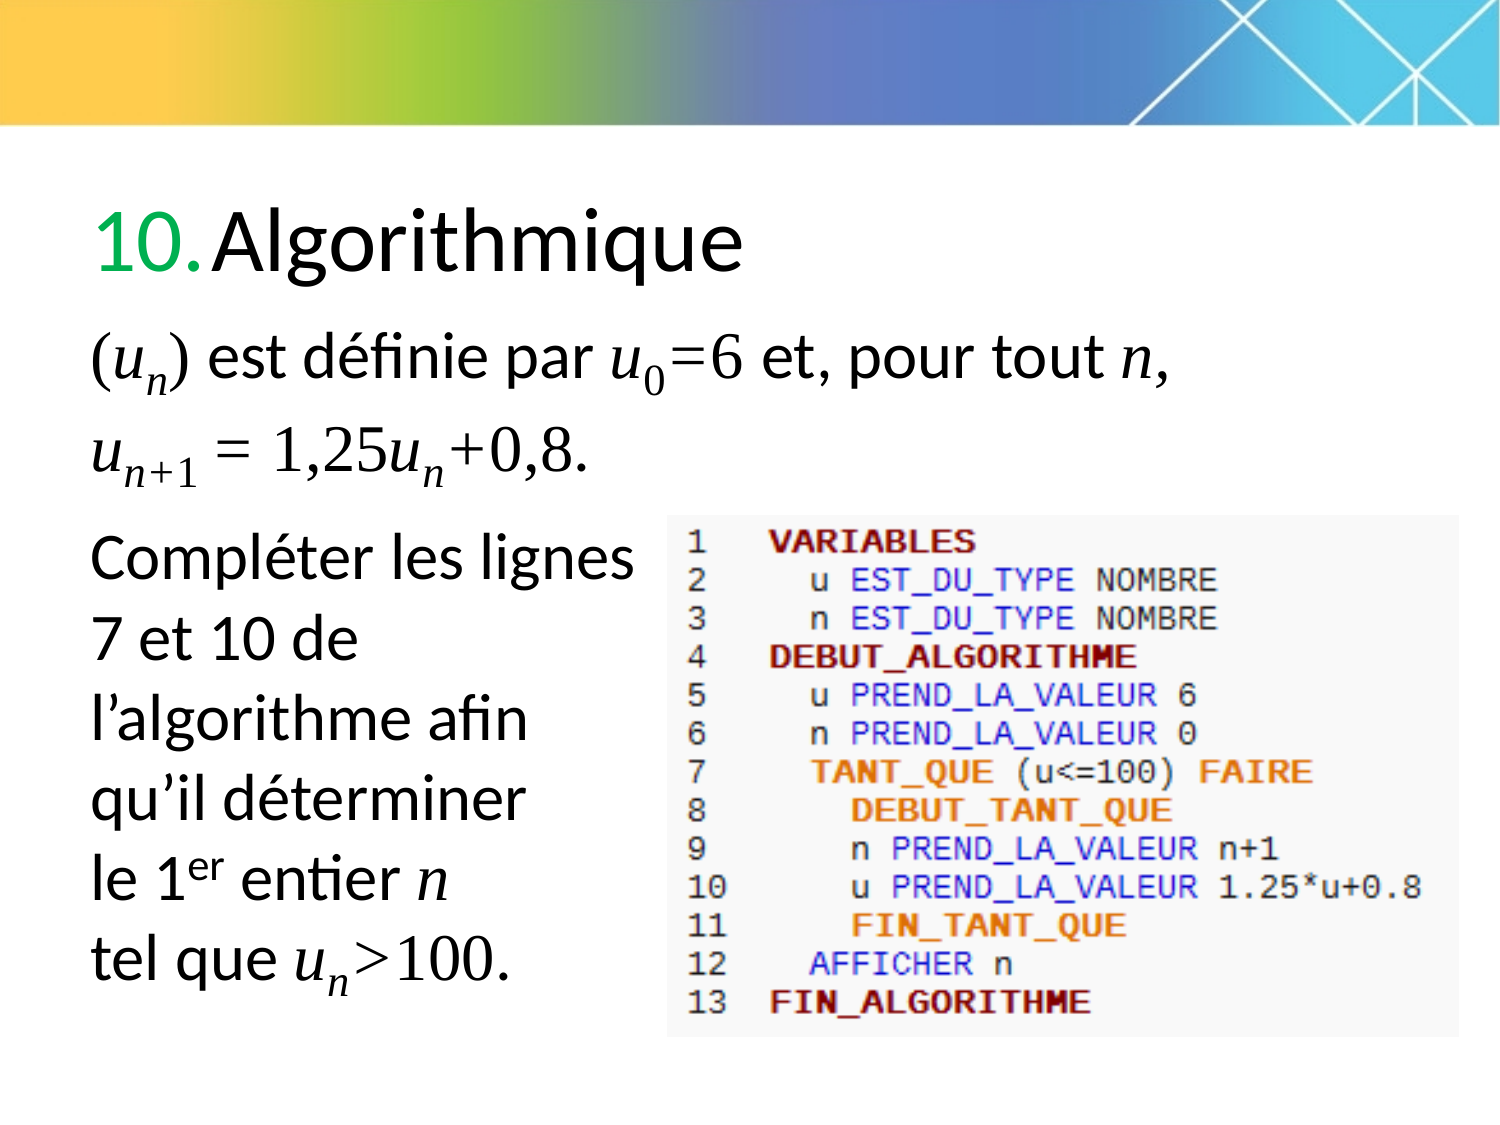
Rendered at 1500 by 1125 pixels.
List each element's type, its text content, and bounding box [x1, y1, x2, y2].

picture [667, 515, 1459, 1037]
title Algorithmique [75, 164, 1426, 304]
list (un) est définie par u0=6 et, pour tout n, un+1 = 1,25un+0,8. Compléter les lignes 7 et 10 de l’algorithme afin qu’il déterminer le 1er entier n tel que un>100. [75, 304, 1426, 1067]
